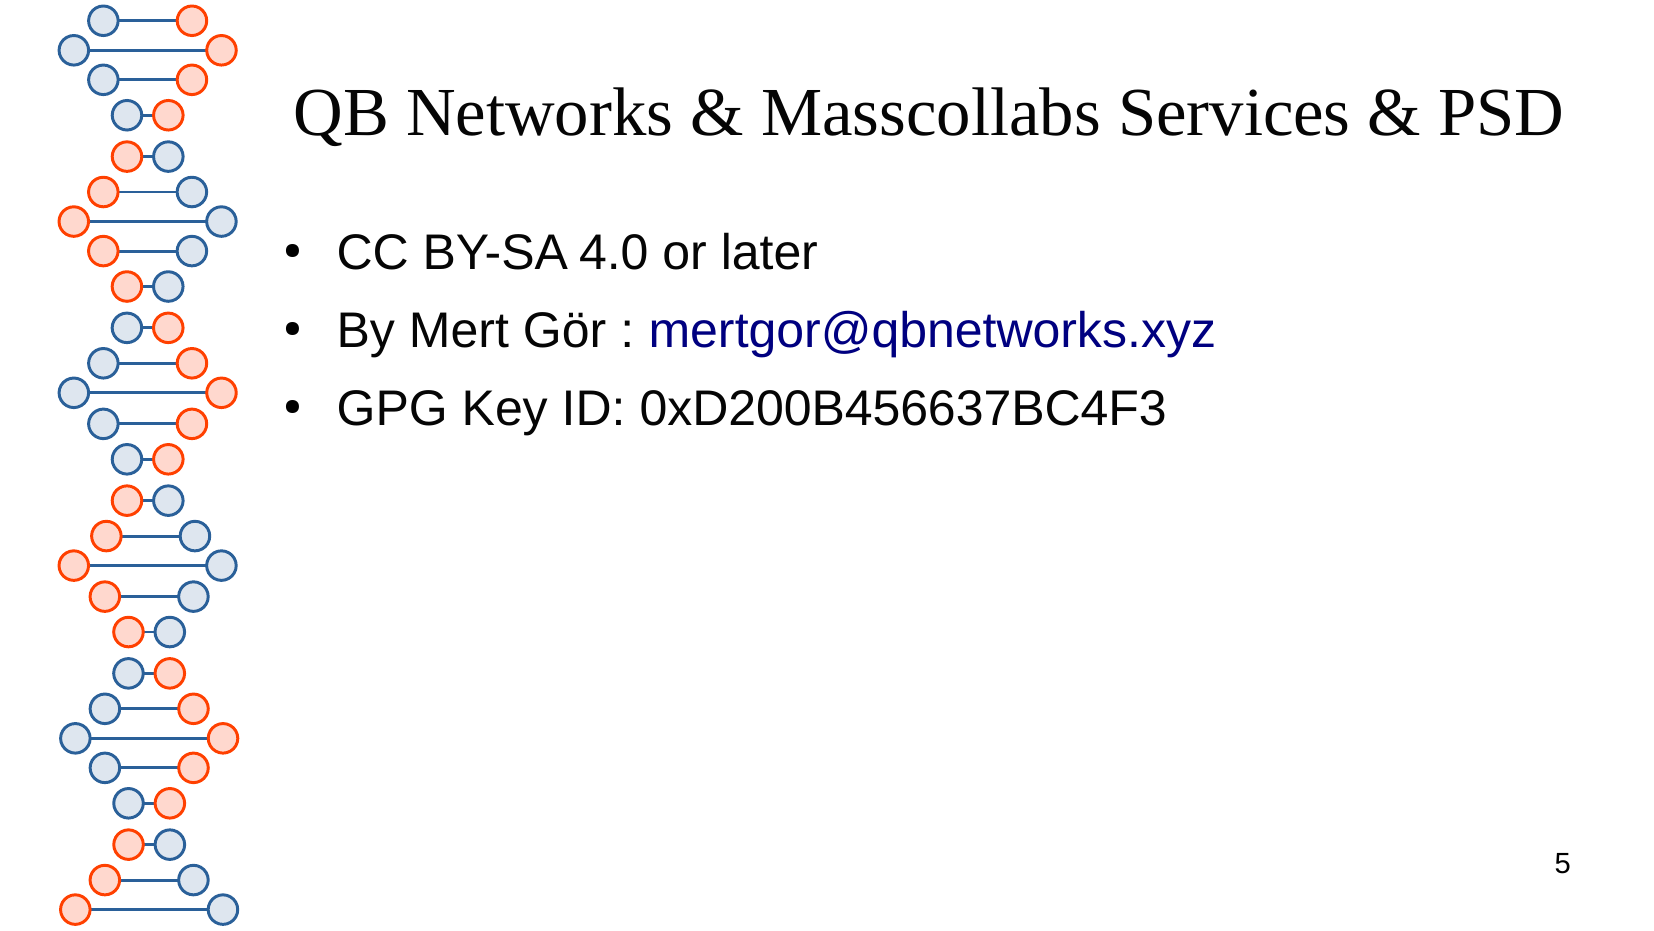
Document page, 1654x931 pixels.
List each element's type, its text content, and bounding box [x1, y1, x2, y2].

list CC BY-SA 4.0 or later By Mert Gör : mertgor@qbnetworks.xyz GPG Key ID: 0xD200B456637BC4F3 [265, 224, 1595, 764]
title QB Networks & Masscollabs Services & PSD [265, 35, 1595, 189]
